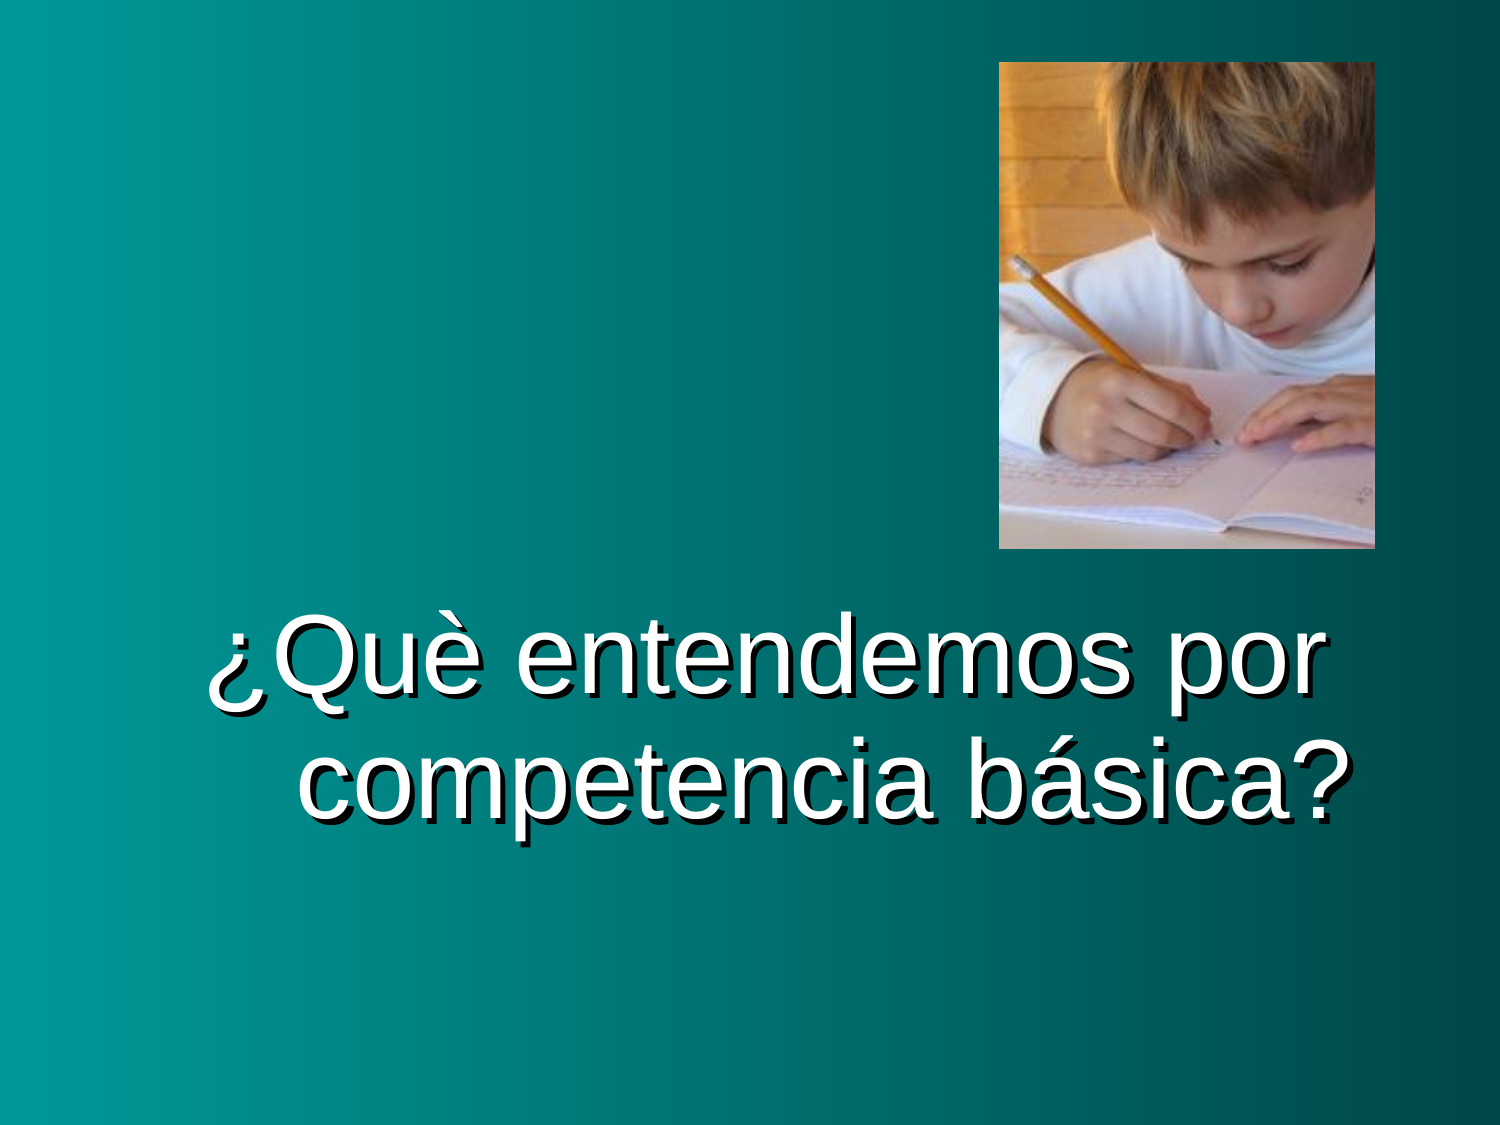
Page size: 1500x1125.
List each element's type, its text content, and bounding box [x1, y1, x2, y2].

text_box [225, 637, 1276, 926]
title ¿Què entendemos por competencia básica? [187, 378, 1463, 964]
picture [999, 62, 1375, 549]
